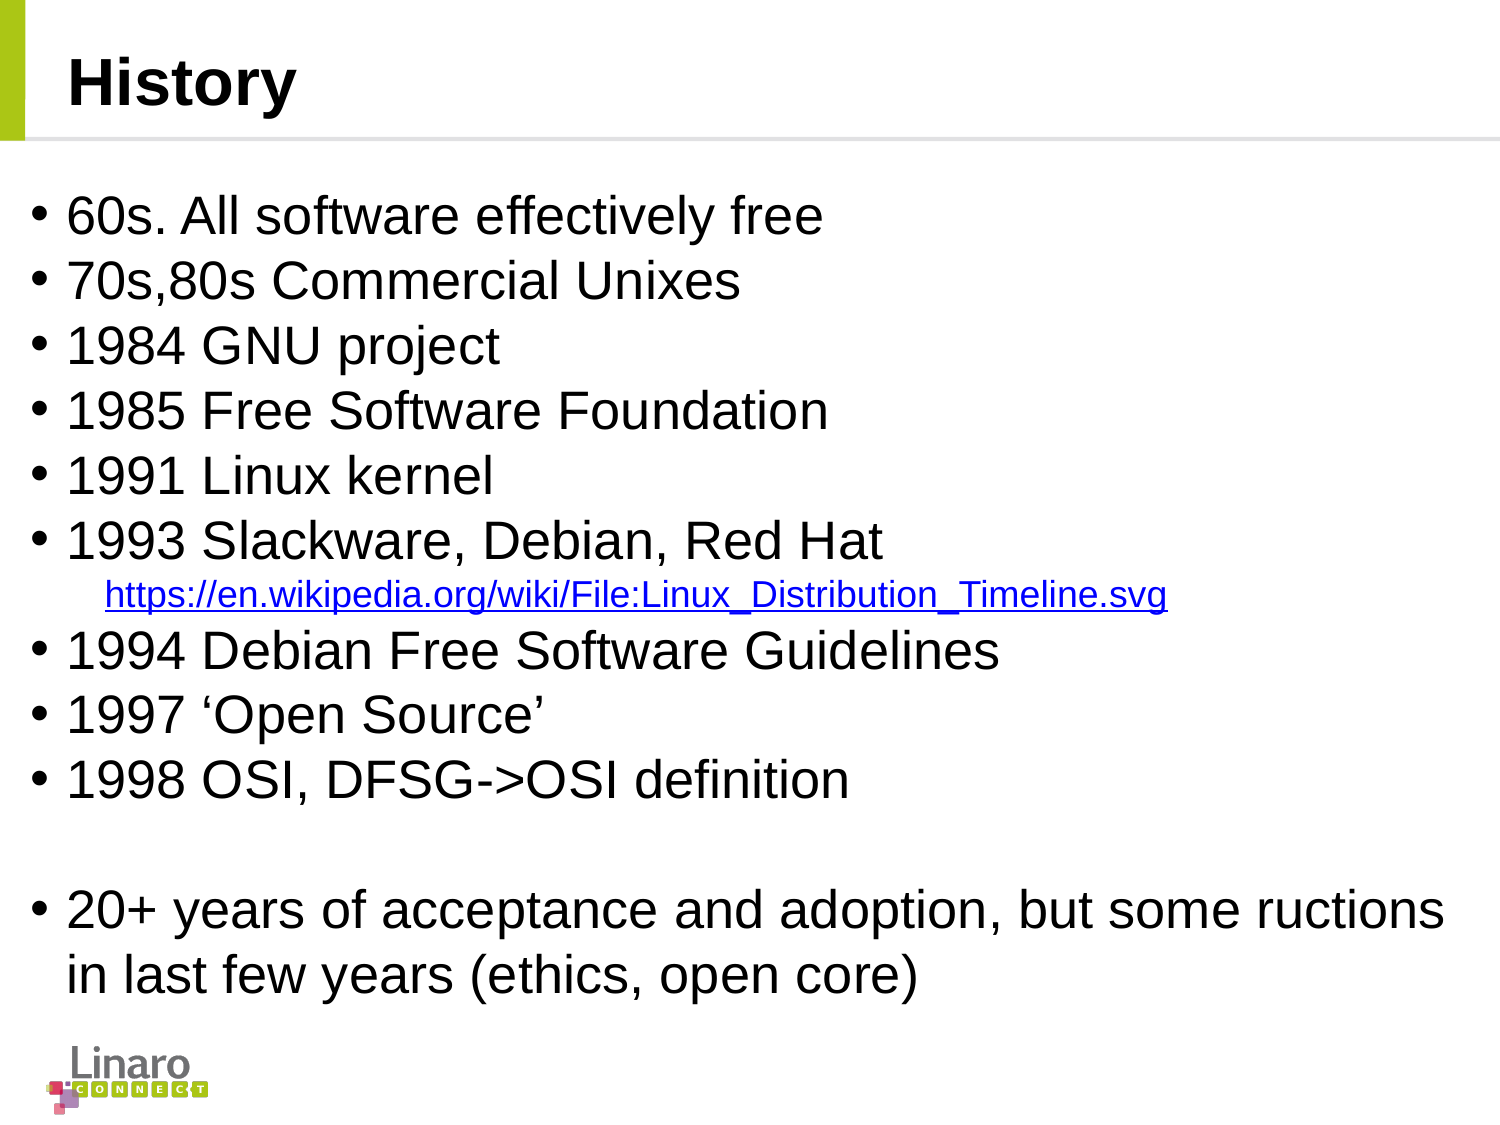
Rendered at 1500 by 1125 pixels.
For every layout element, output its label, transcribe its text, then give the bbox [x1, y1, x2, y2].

text_box 60s. All software effectively free 70s,80s Commercial Unixes 1984 GNU project 1985 Free Software Foundation 1991 Linux kernel 1993 Slackware, Debian, Red Hat https://en.wikipedia.org/wiki/File:Linux_Distribution_Timeline.svg 1994 Debian Free Software Guidelines 1997 ‘Open Source’ 1998 OSI, DFSG->OSI definition 20+ years of acceptance and adoption, but some ructions in last few years (ethics, open core) [16, 165, 1482, 1040]
text_box History [53, 23, 1465, 136]
picture [39, 1041, 216, 1119]
